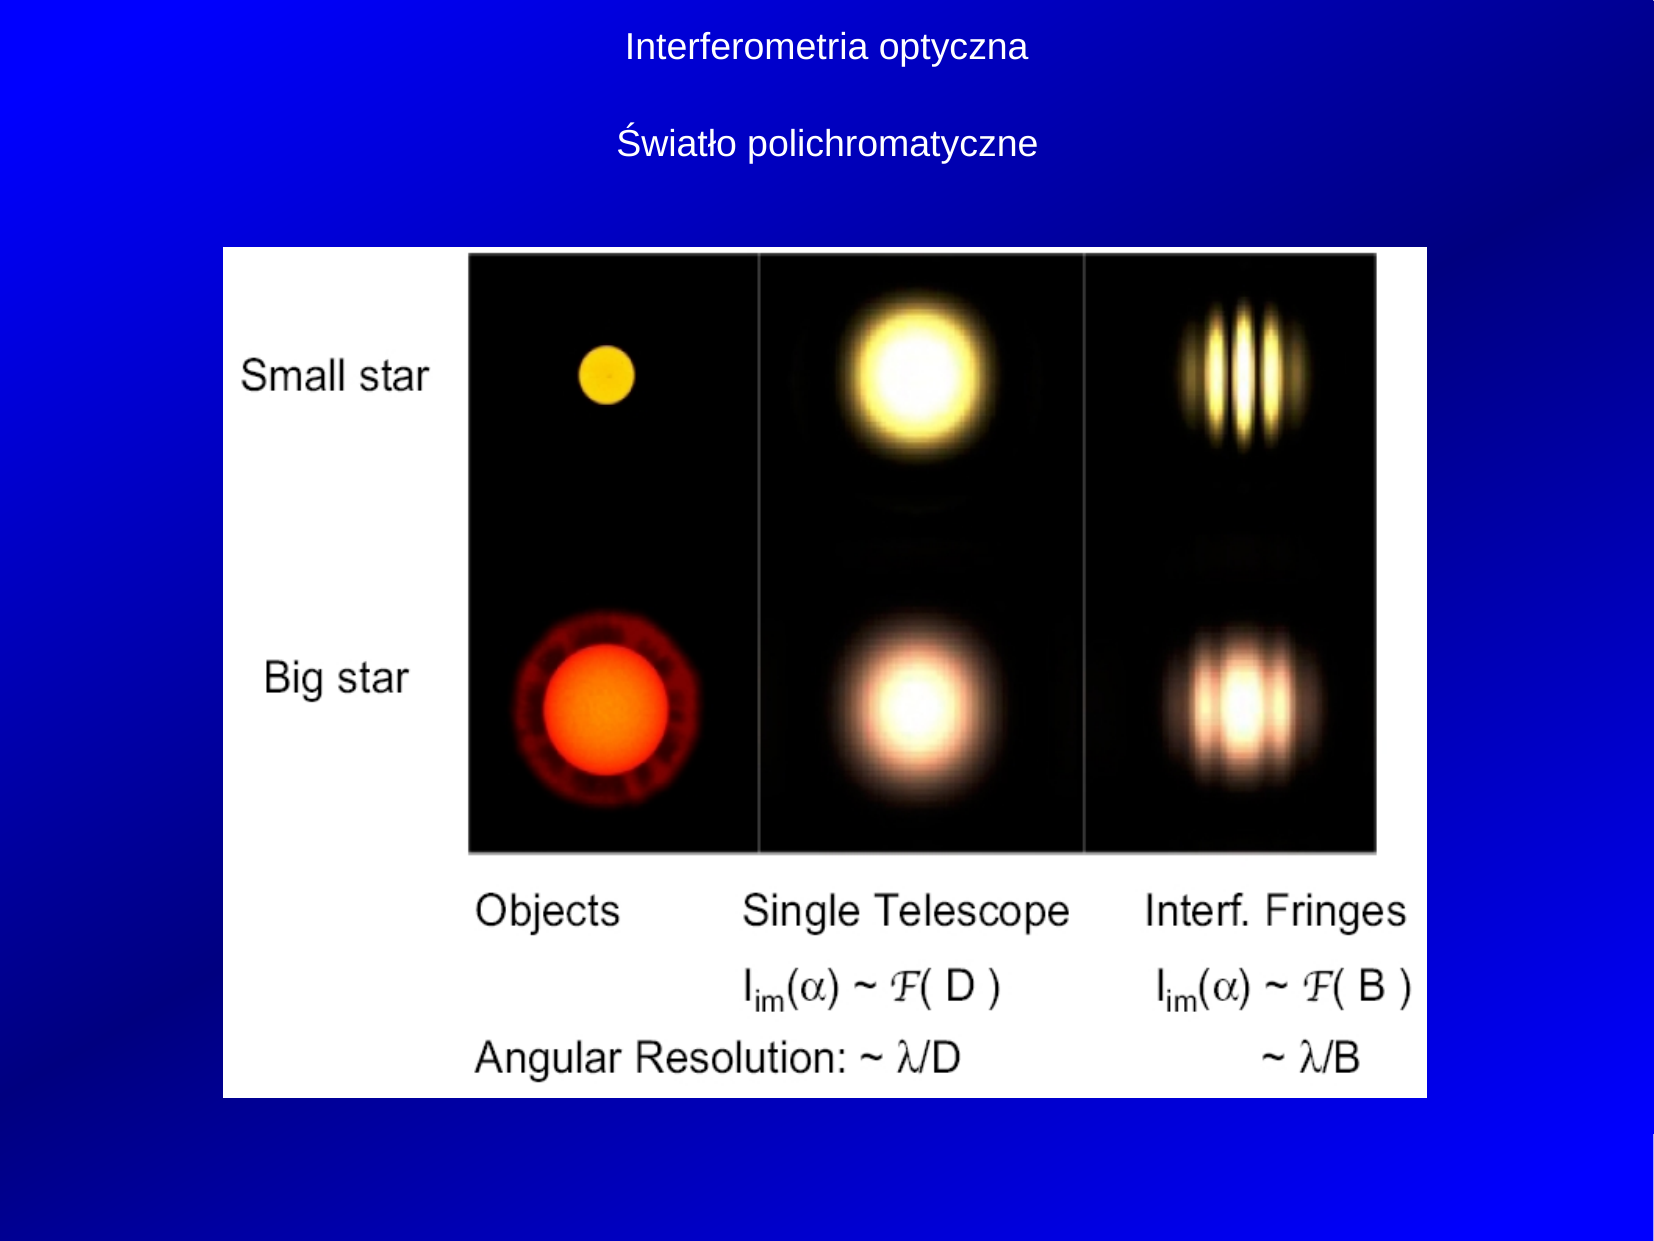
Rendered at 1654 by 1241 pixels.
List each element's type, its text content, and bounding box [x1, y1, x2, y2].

text_box Interferometria optyczna [610, 18, 1044, 76]
picture [223, 247, 1427, 1098]
text_box Światło polichromatyczne [601, 115, 1054, 173]
